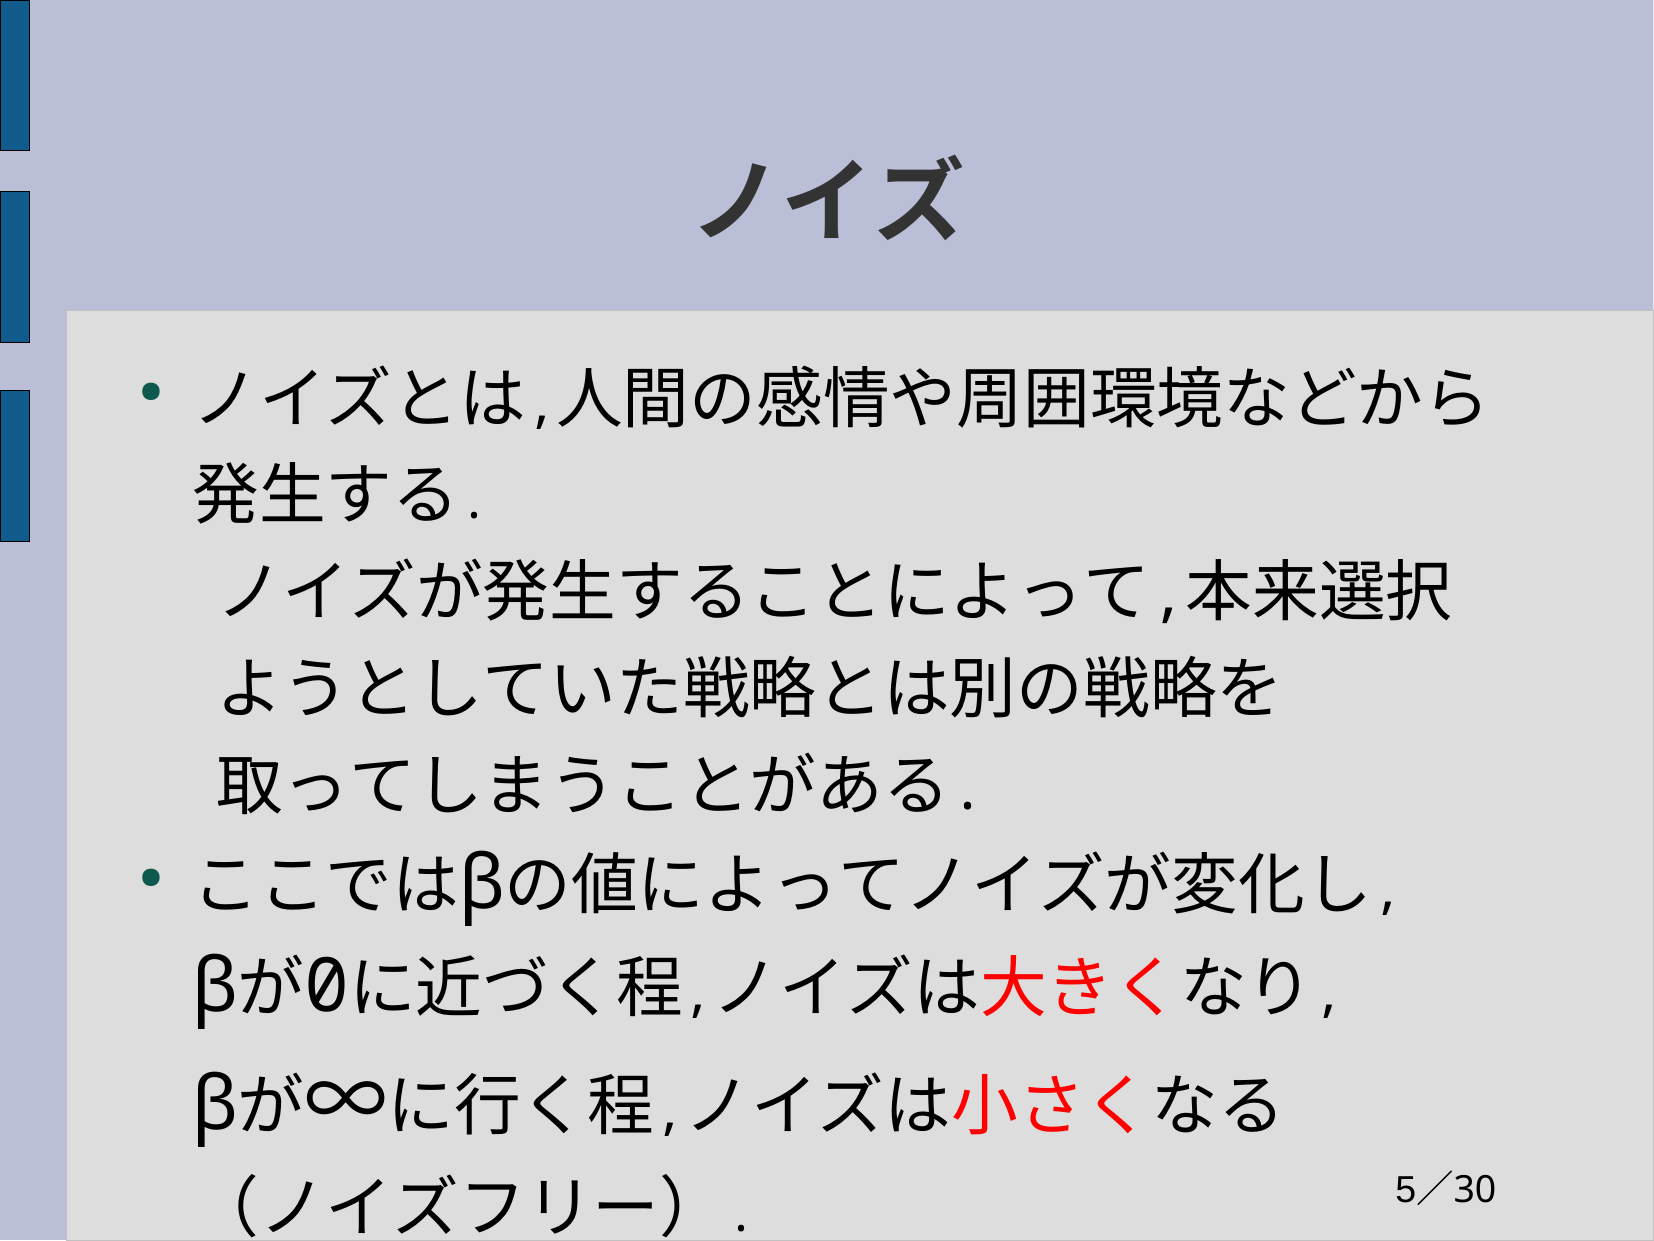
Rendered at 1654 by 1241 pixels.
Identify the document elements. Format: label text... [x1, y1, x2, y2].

title ノイズ [121, 91, 1534, 299]
list ノイズとは,人間の感情や周囲環境などから発生する. ノイズが発生することによって,本来選択 ようとしていた戦略とは別の戦略を 取ってしまうことがある. ここではβの値によってノイズが変化し, βが0に近づく程,ノイズは大きくなり, βが∞に行く程,ノイズは小さくなる （ノイズフリー）. [121, 344, 1534, 1194]
